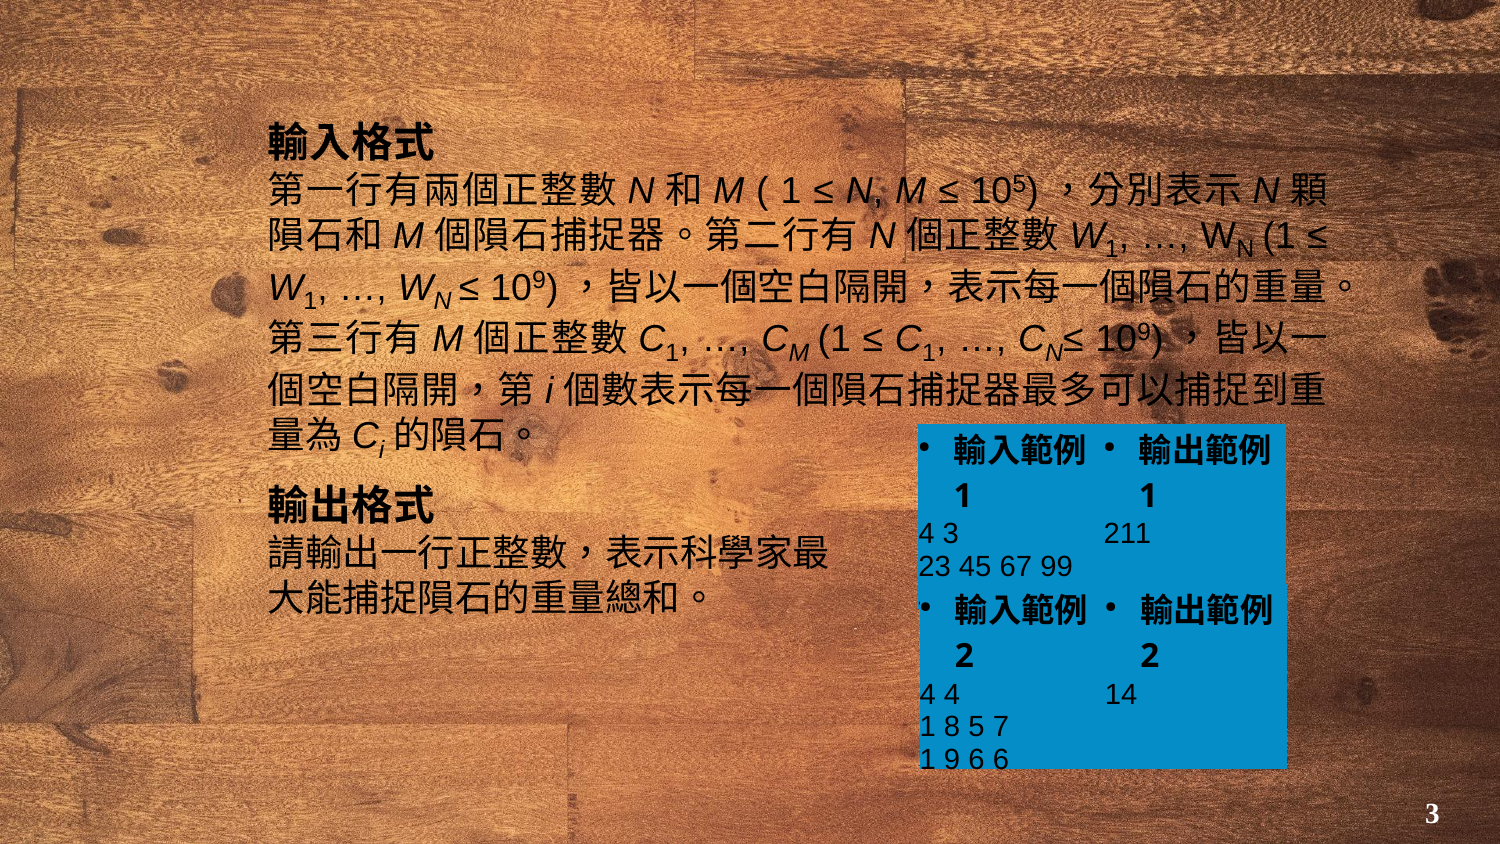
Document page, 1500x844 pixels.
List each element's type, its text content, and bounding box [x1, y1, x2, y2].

table_header 輸入範例2 4 4 1 8 5 7 1 9 6 6 [920, 584, 1105, 769]
table_header 輸入範例1 4 3 23 45 67 99 46 67 100 [918, 424, 1104, 609]
slide_number 3 [1410, 779, 1500, 844]
table_header 輸出範例1 211 [1104, 424, 1286, 584]
text_box 輸入格式 第一行有兩個正整數N和M ( 1 ≤ N, M ≤ 105)，分別表示N顆隕石和M個隕石捕捉器。第二行有N個正整數W1, …, WN (1 ≤ W1, …, WN ≤ 109)，皆以一個空白隔開，表示每一個隕石的重量。第三行有M個正整數C1, …, CM (1 ≤ C1, …, CN≤ 109)，皆以一個空白隔開，第i個數表示每一個隕石捕捉器最多可以捕捉到重量為Ci的隕石。 [253, 83, 1343, 471]
table_header 輸出範例2 14 [1105, 584, 1287, 769]
text_box 輸出格式 請輸出一行正整數，表示科學家最大能捕捉隕石的重量總和。 [253, 446, 863, 626]
